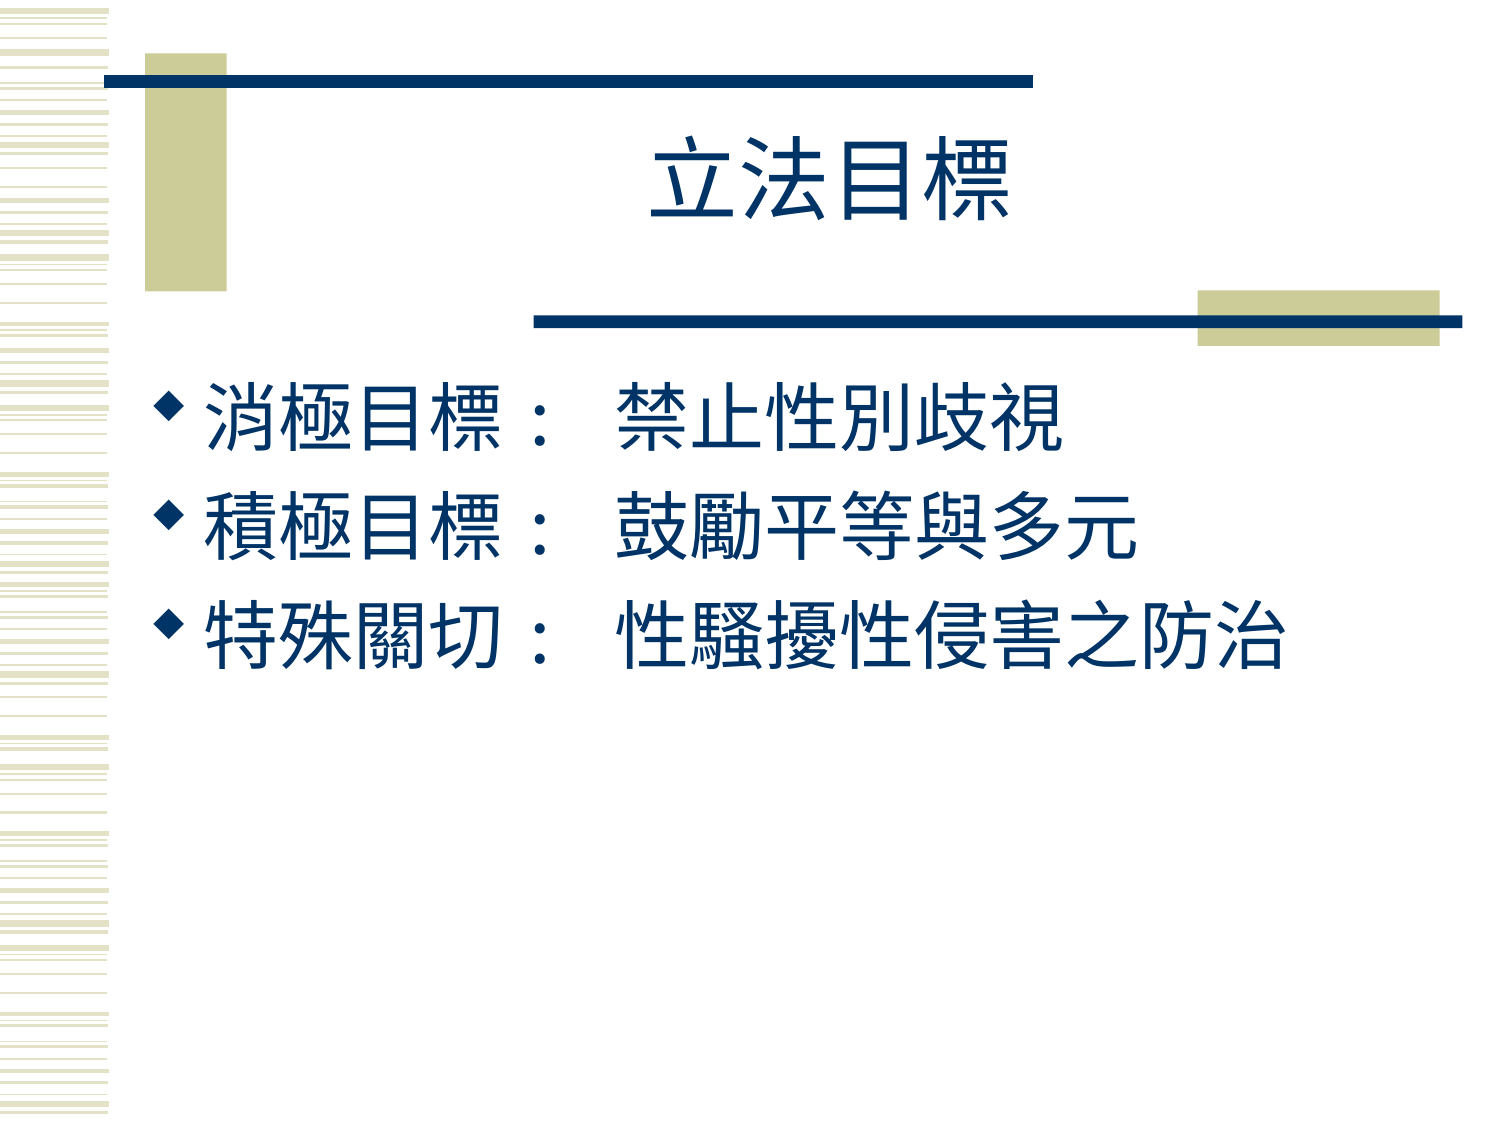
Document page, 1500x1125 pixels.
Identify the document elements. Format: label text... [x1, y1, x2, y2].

list 消極目標: 禁止性別歧視 積極目標: 鼓勵平等與多元 特殊關切: 性騷擾性侵害之防治 [132, 363, 1439, 1000]
title 立法目標 [225, 99, 1436, 288]
